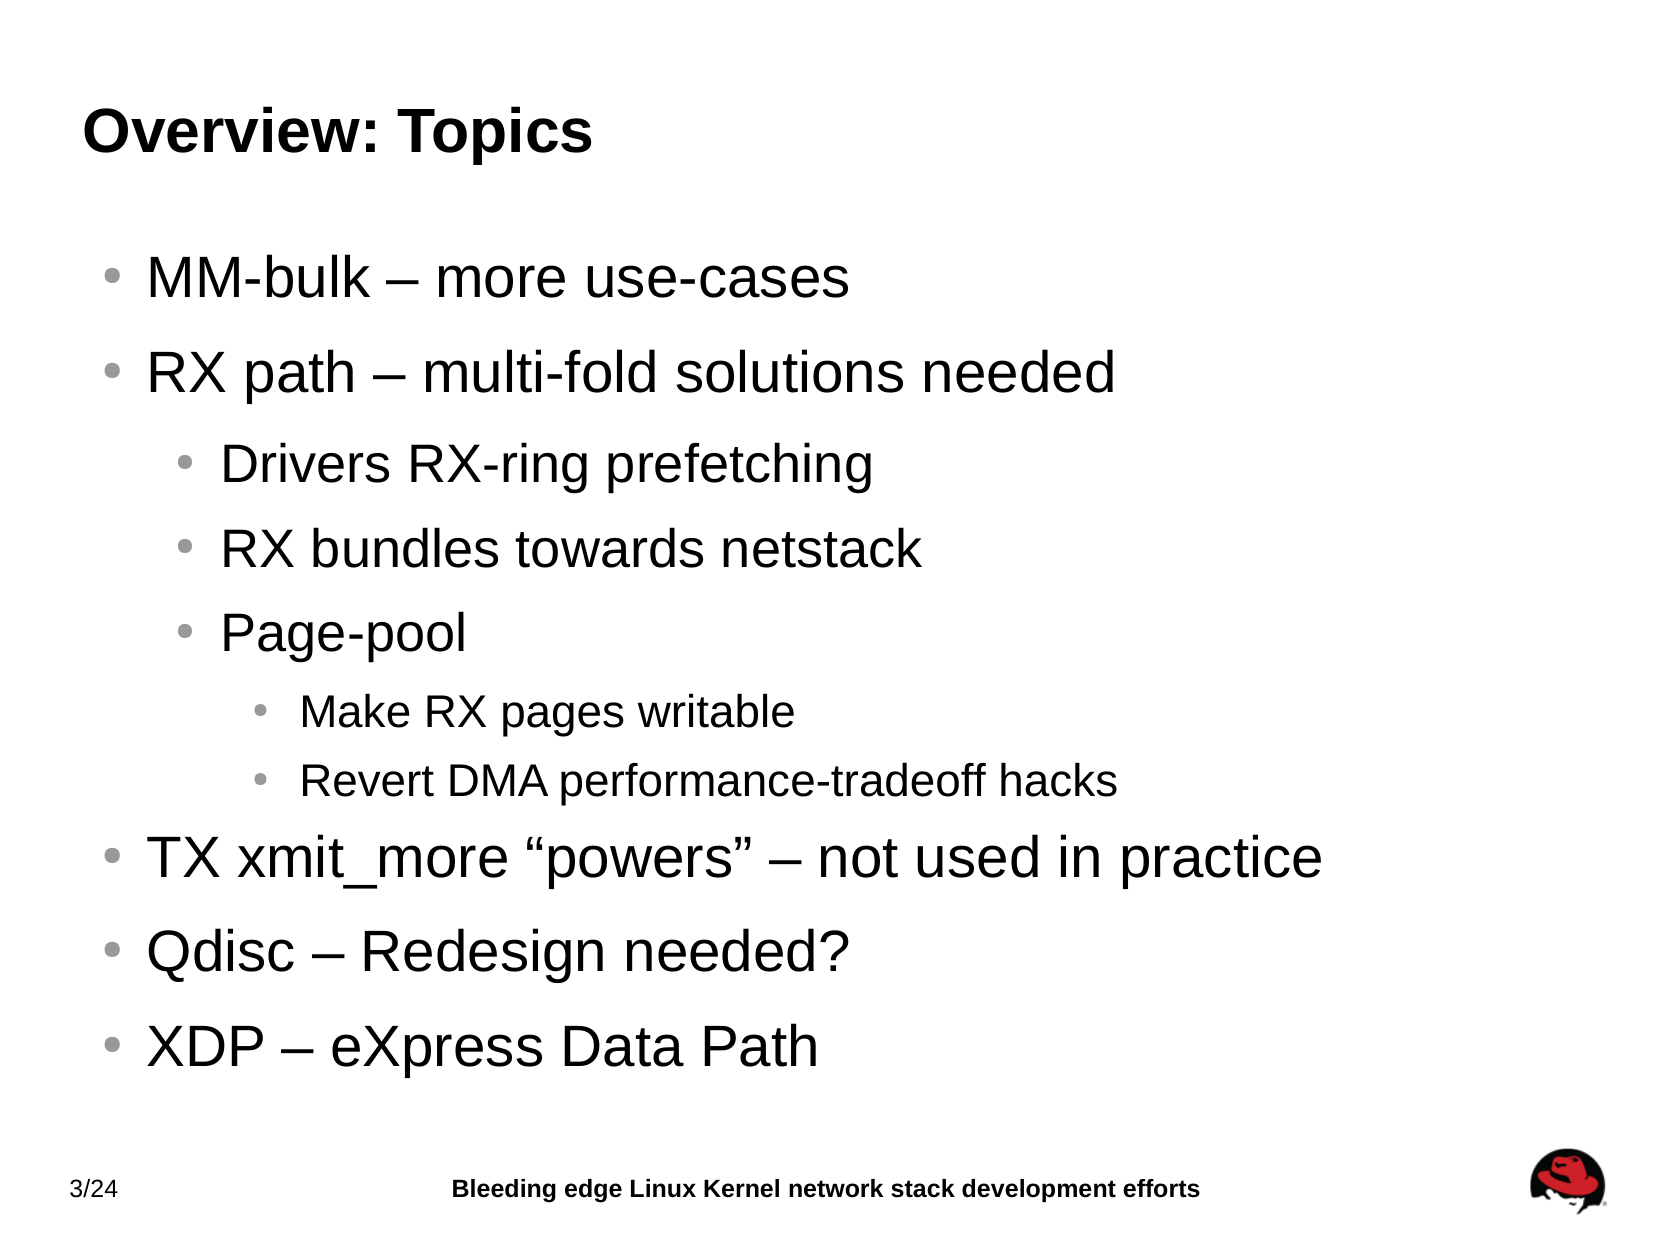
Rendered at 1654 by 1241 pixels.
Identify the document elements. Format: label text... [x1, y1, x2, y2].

picture [1529, 1146, 1613, 1224]
title Overview: Topics [82, 37, 1571, 226]
list MM-bulk – more use-cases RX path – multi-fold solutions needed Drivers RX-ring prefetching RX bundles towards netstack Page-pool Make RX pages writable Revert DMA performance-tradeoff hacks TX xmit_more “powers” – not used in practice Qdisc – Redesign needed? XDP – eXpress Data Path [86, 244, 1576, 1079]
